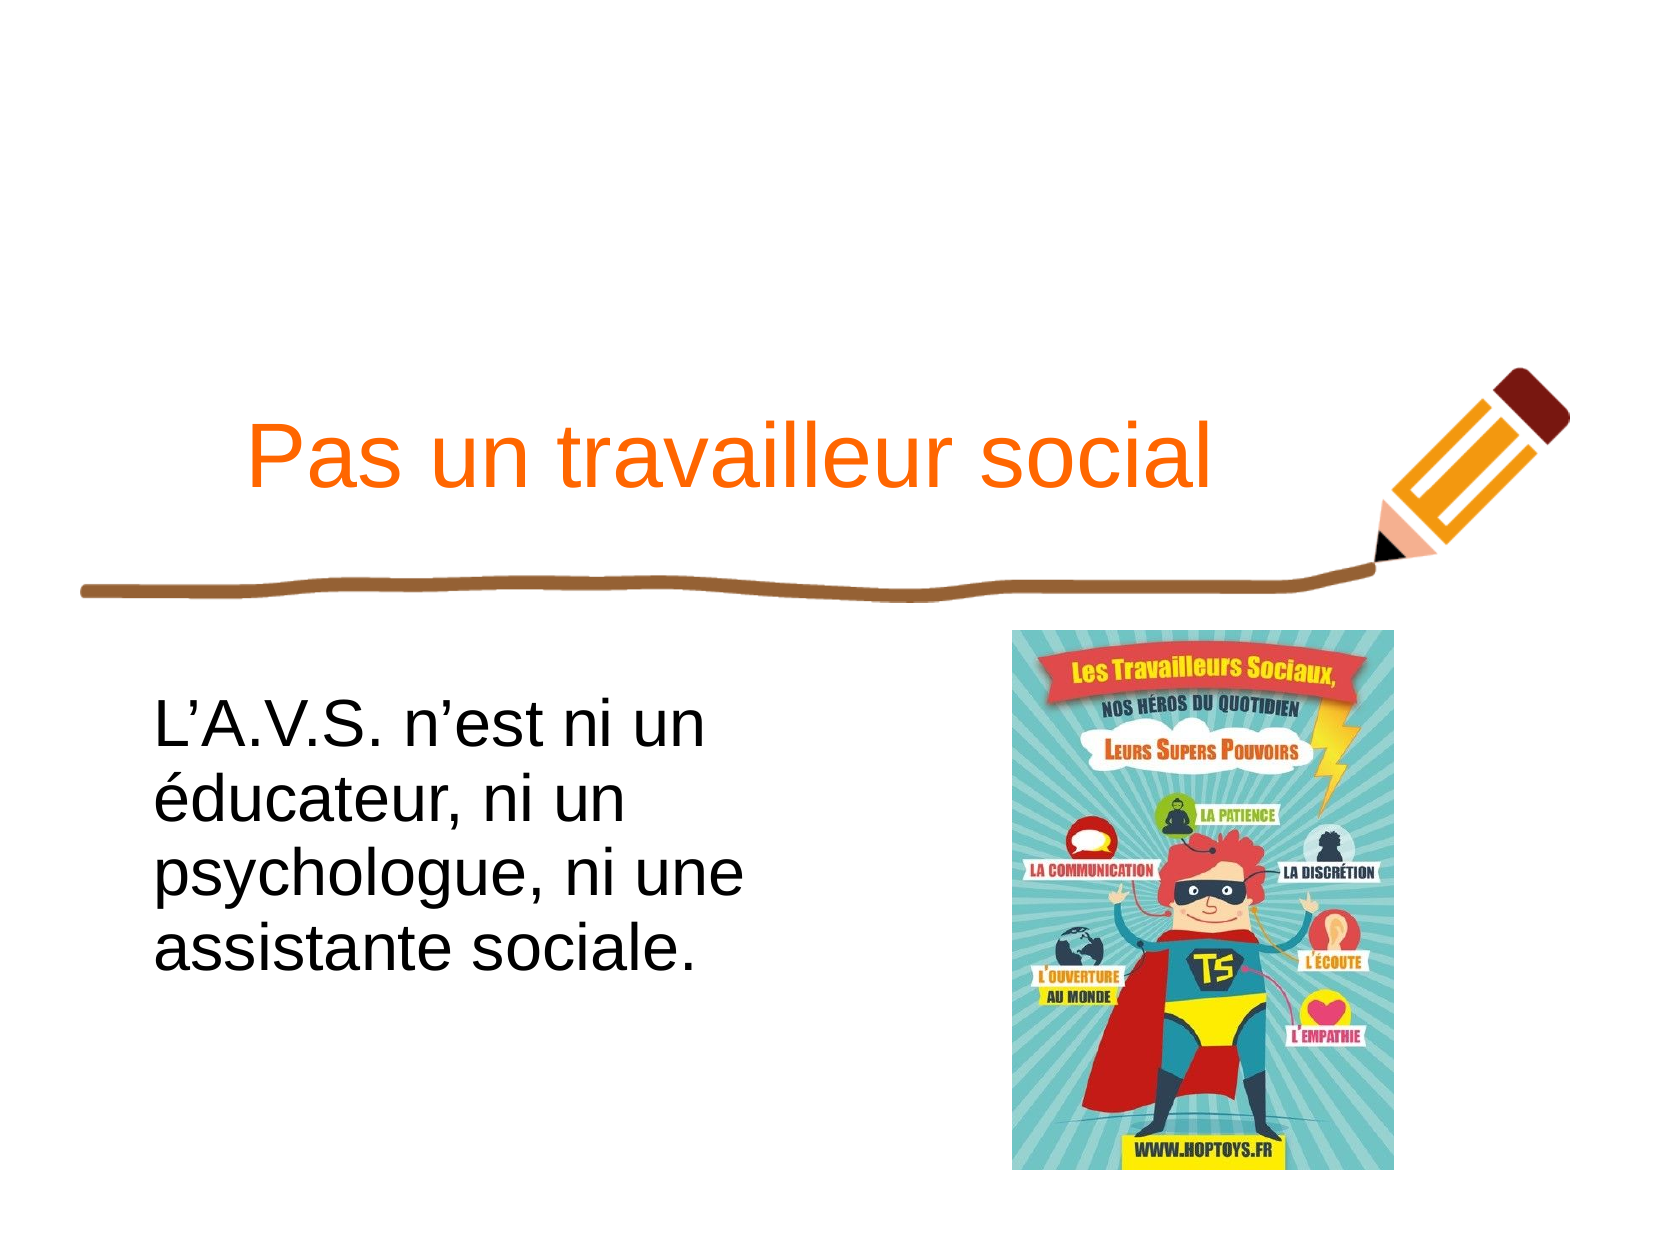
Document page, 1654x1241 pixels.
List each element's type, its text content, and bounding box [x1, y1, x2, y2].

picture [80, 367, 1570, 603]
list L’A.V.S. n’est ni un éducateur, ni un psychologue, ni une assistante sociale. [82, 685, 809, 1177]
title Pas un travailleur social [82, 352, 1379, 560]
picture [1012, 630, 1394, 1170]
